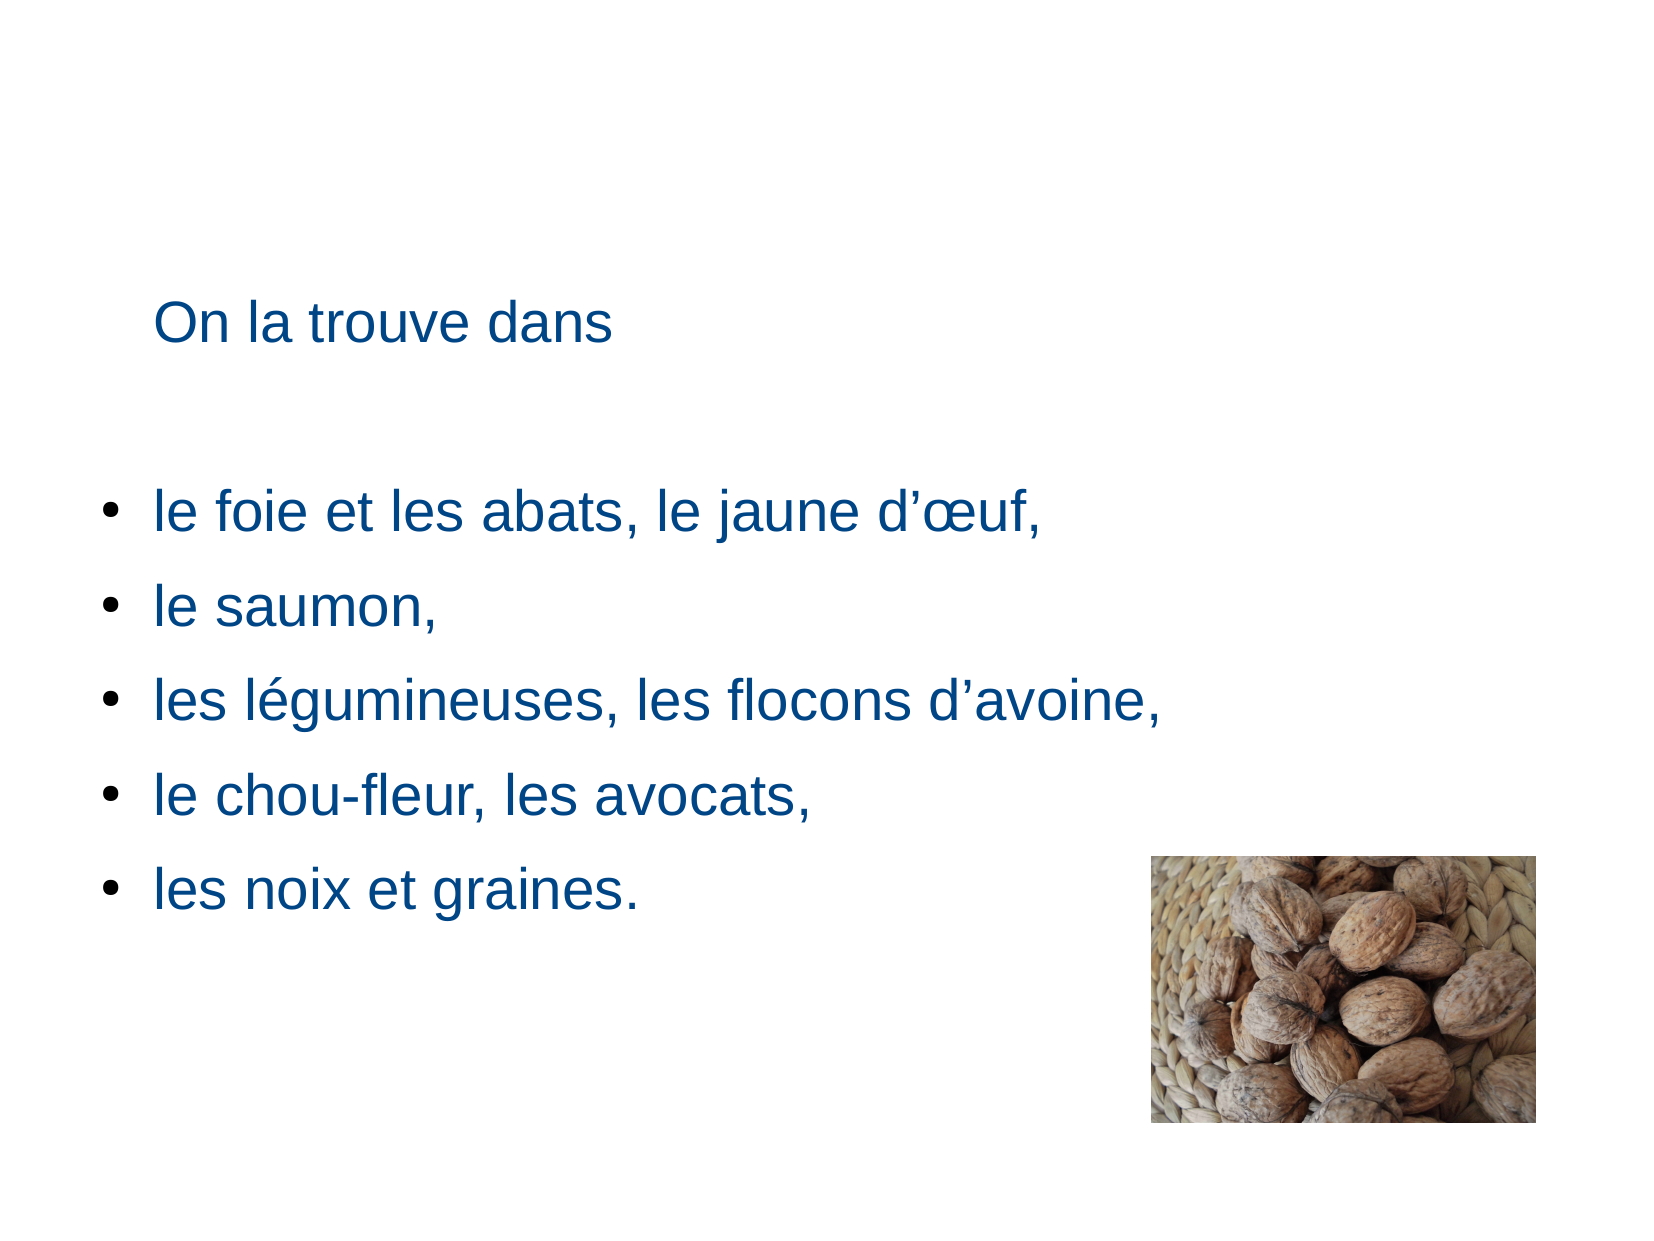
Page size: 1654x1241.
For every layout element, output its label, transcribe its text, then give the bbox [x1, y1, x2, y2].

picture [1151, 856, 1536, 1123]
list On la trouve dans le foie et les abats, le jaune d’œuf, le saumon, les légumineuses, les flocons d’avoine, le chou-fleur, les avocats, les noix et graines. [82, 290, 1571, 1109]
